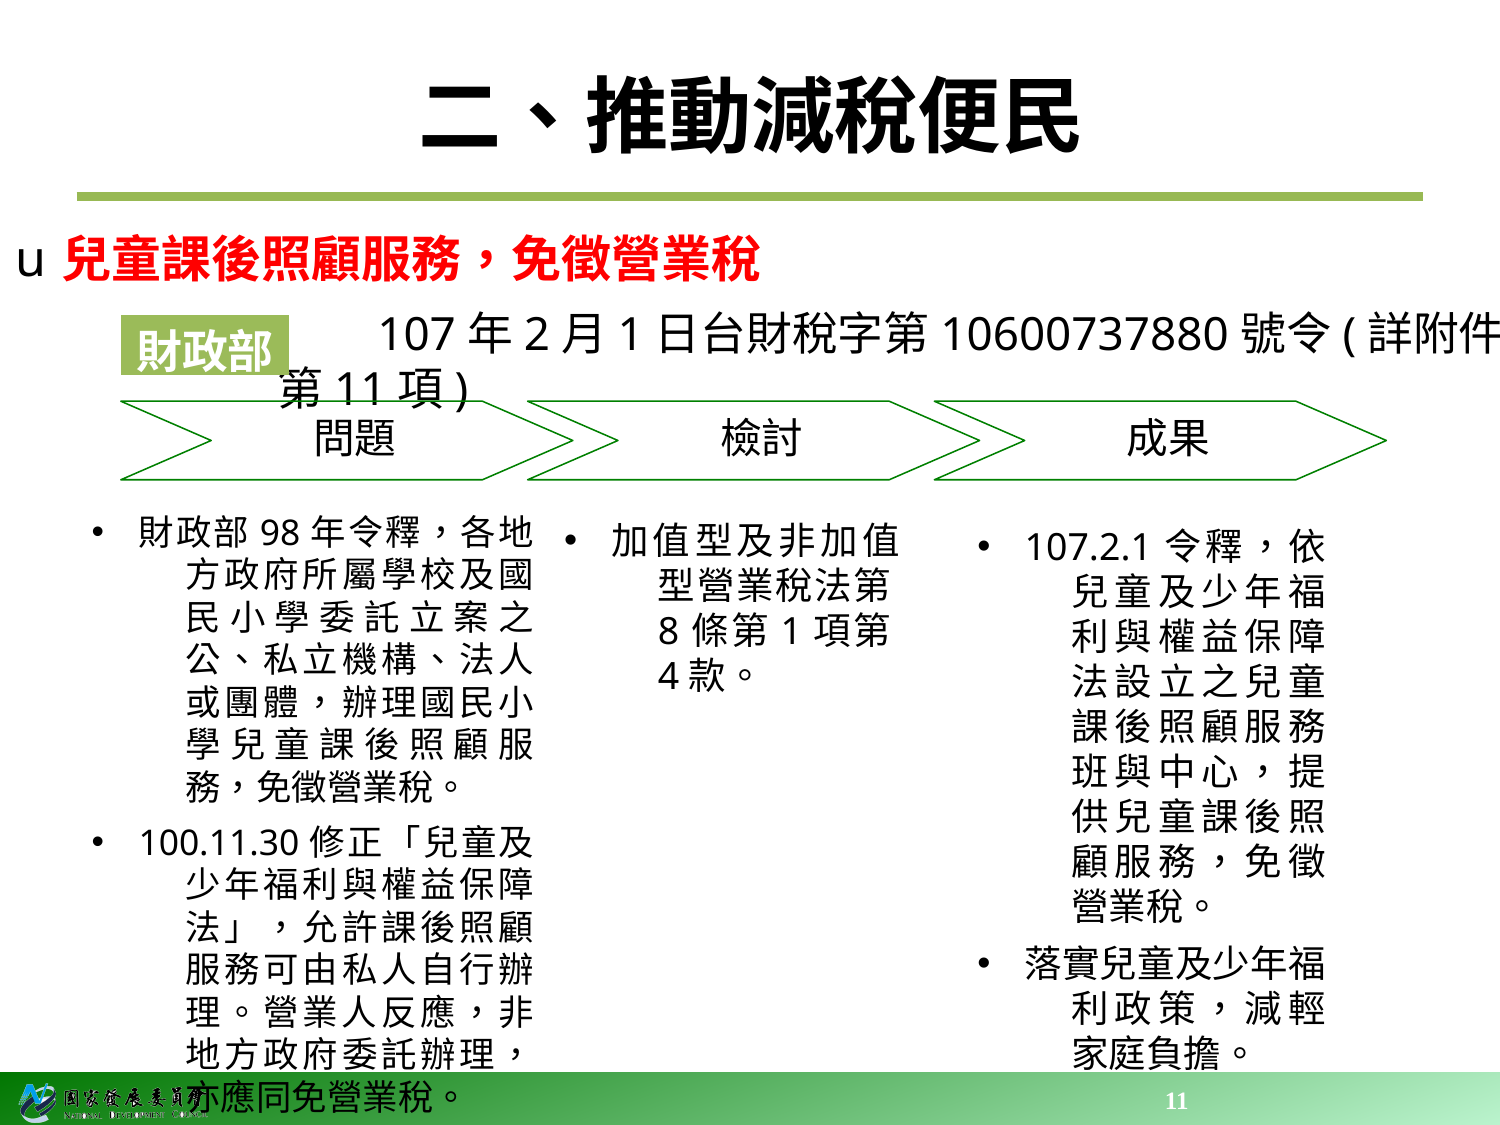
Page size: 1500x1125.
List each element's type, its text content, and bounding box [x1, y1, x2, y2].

text_box 加值型及非加值型營業稅法第8條第1項第4款。 [549, 509, 916, 661]
text_box 問題 [120, 401, 573, 480]
text_box 成果 [934, 401, 1387, 480]
text_box 107.2.1令釋，依兒童及少年福利與權益保障法設立之兒童課後照顧服務班與中心，提供兒童課後照顧服務，免徵營業稅。 落實兒童及少年福利政策，減輕家庭負擔。 [962, 515, 1341, 1011]
text_box 財政部98年令釋，各地方政府所屬學校及國民小學委託立案之公、私立機構、法人或團體，辦理國民小學兒童課後照顧服務，免徵營業稅。 100.11.30修正「兒童及少年福利與權益保障法」，允許課後照顧服務可由私人自行辦理。營業人反應，非地方政府委託辦理，亦應同免營業稅。 [76, 502, 550, 1058]
text_box 檢討 [527, 401, 980, 480]
text_box 財政部 [121, 315, 289, 375]
text_box 兒童課後照顧服務，免徵營業稅 107年2月1日台財稅字第10600737880號令(詳附件第11項) [0, 220, 1500, 423]
text_box 11 [1149, 1069, 1500, 1125]
title 二、推動減稅便民 [76, 19, 1427, 207]
